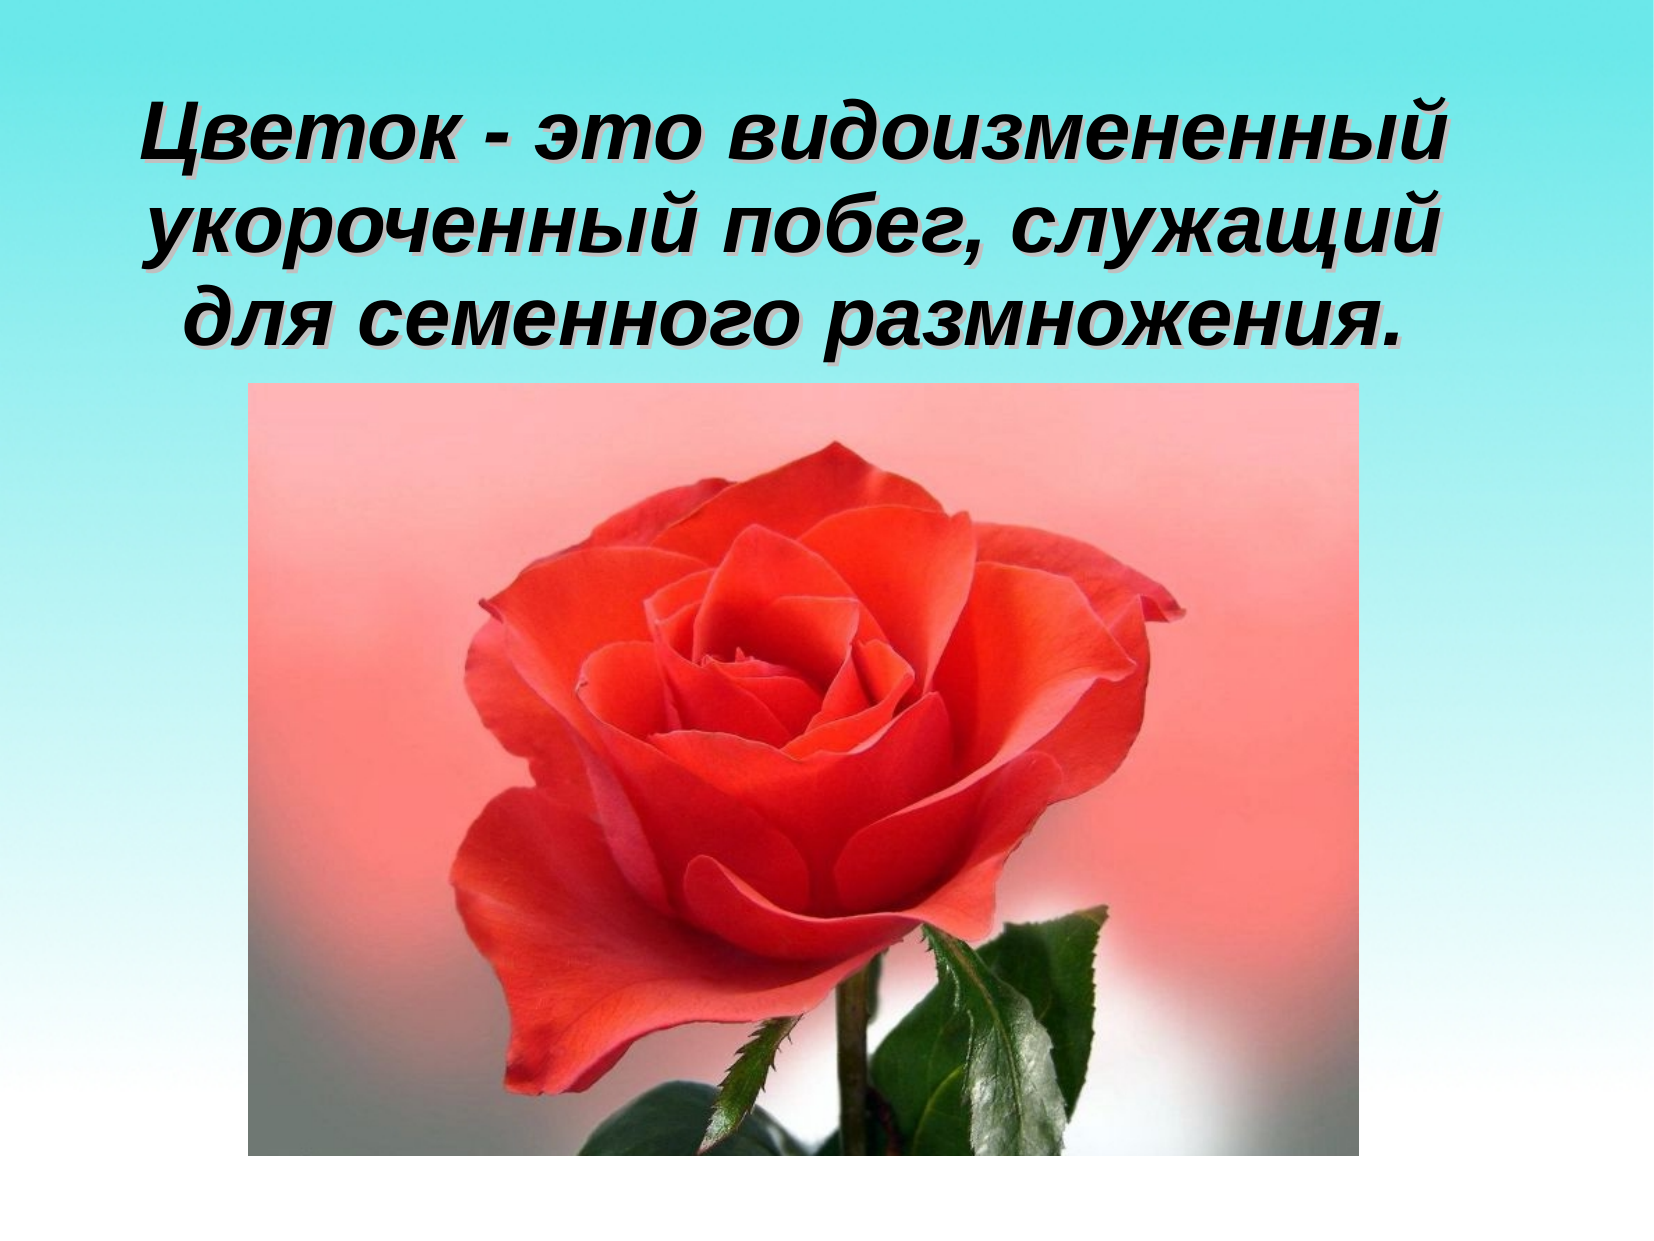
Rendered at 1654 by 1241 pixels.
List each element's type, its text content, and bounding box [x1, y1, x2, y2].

title Цветок - это видоизмененный укороченный побег, служащий для семенного размножения. [88, 84, 1501, 364]
picture [0, 0, 1654, 1241]
